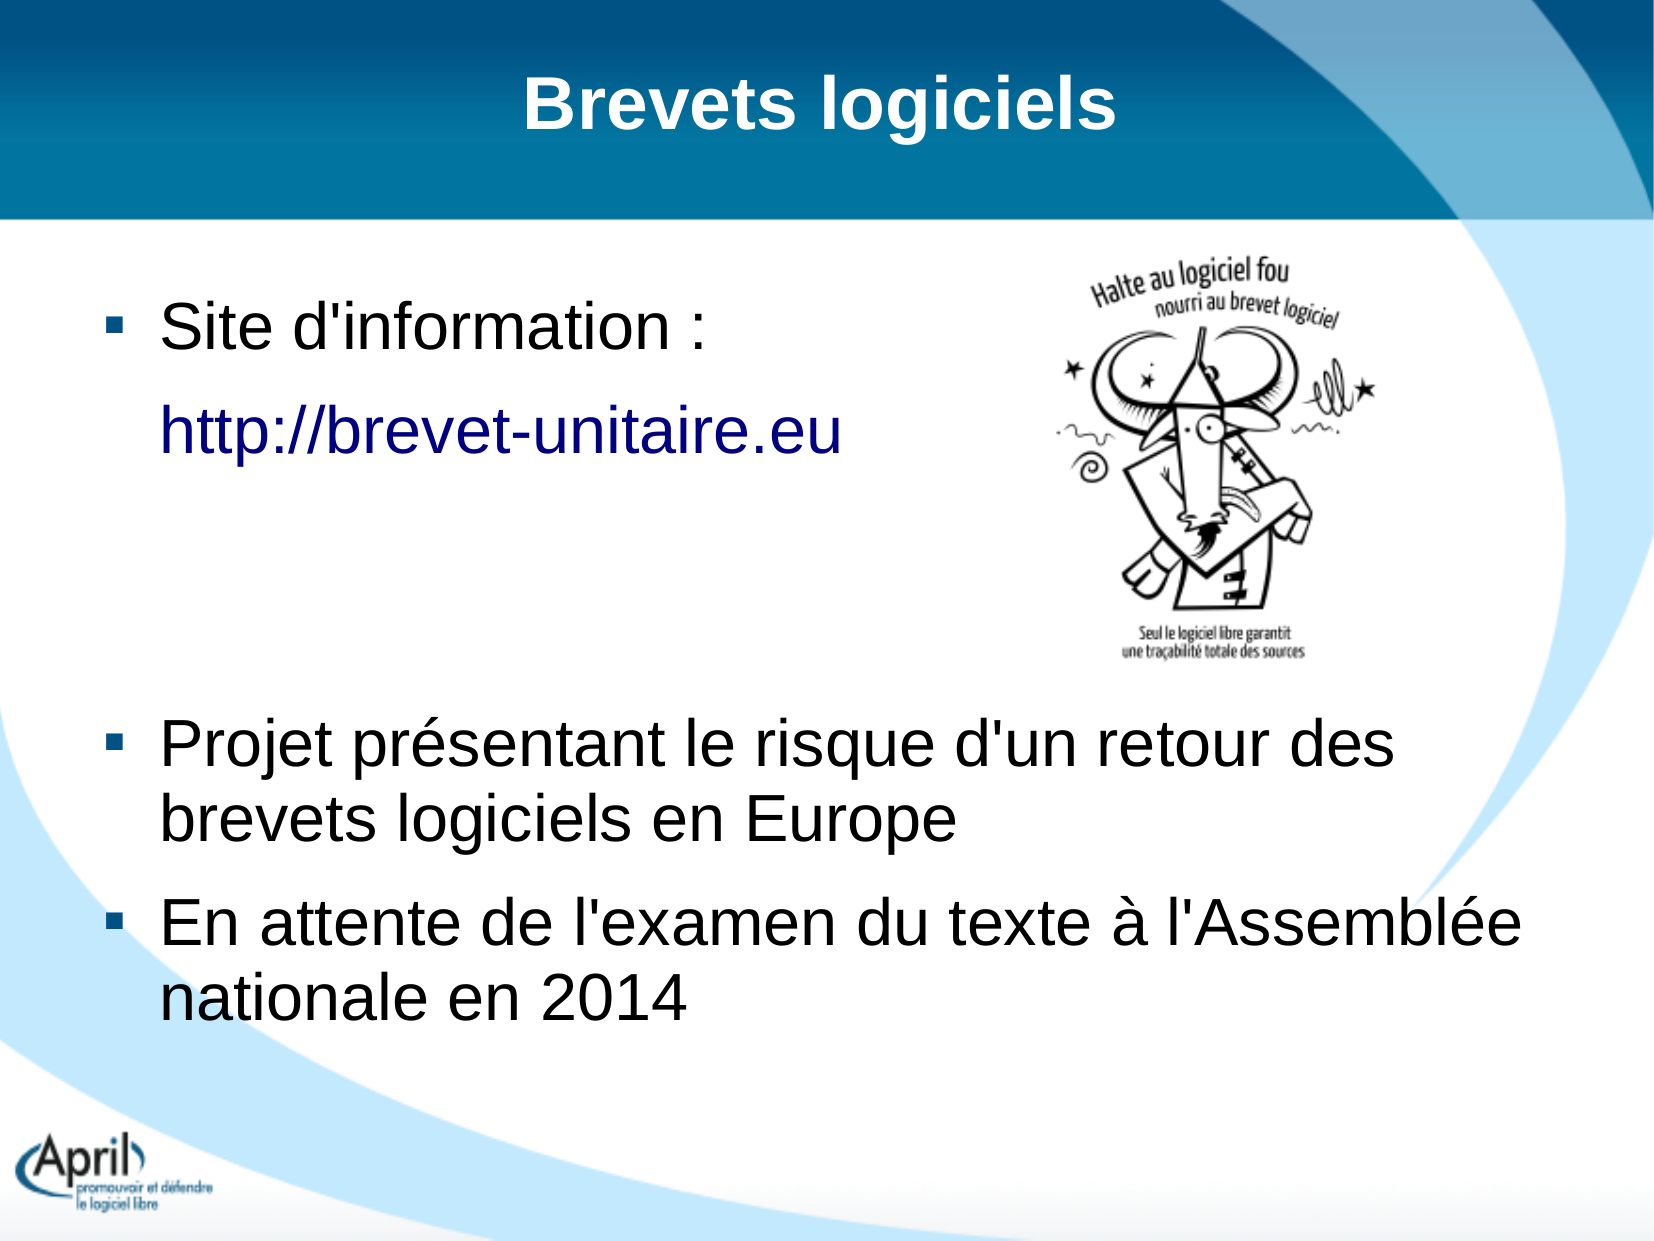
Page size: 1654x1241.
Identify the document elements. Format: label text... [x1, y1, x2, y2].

list Site d'information : http://brevet-unitaire.eu Projet présentant le risque d'un retour des brevets logiciels en Europe En attente de l'examen du texte à l'Assemblée nationale en 2014 [88, 288, 1625, 1093]
title Brevets logiciels [76, 7, 1565, 200]
picture [0, 0, 1654, 1241]
